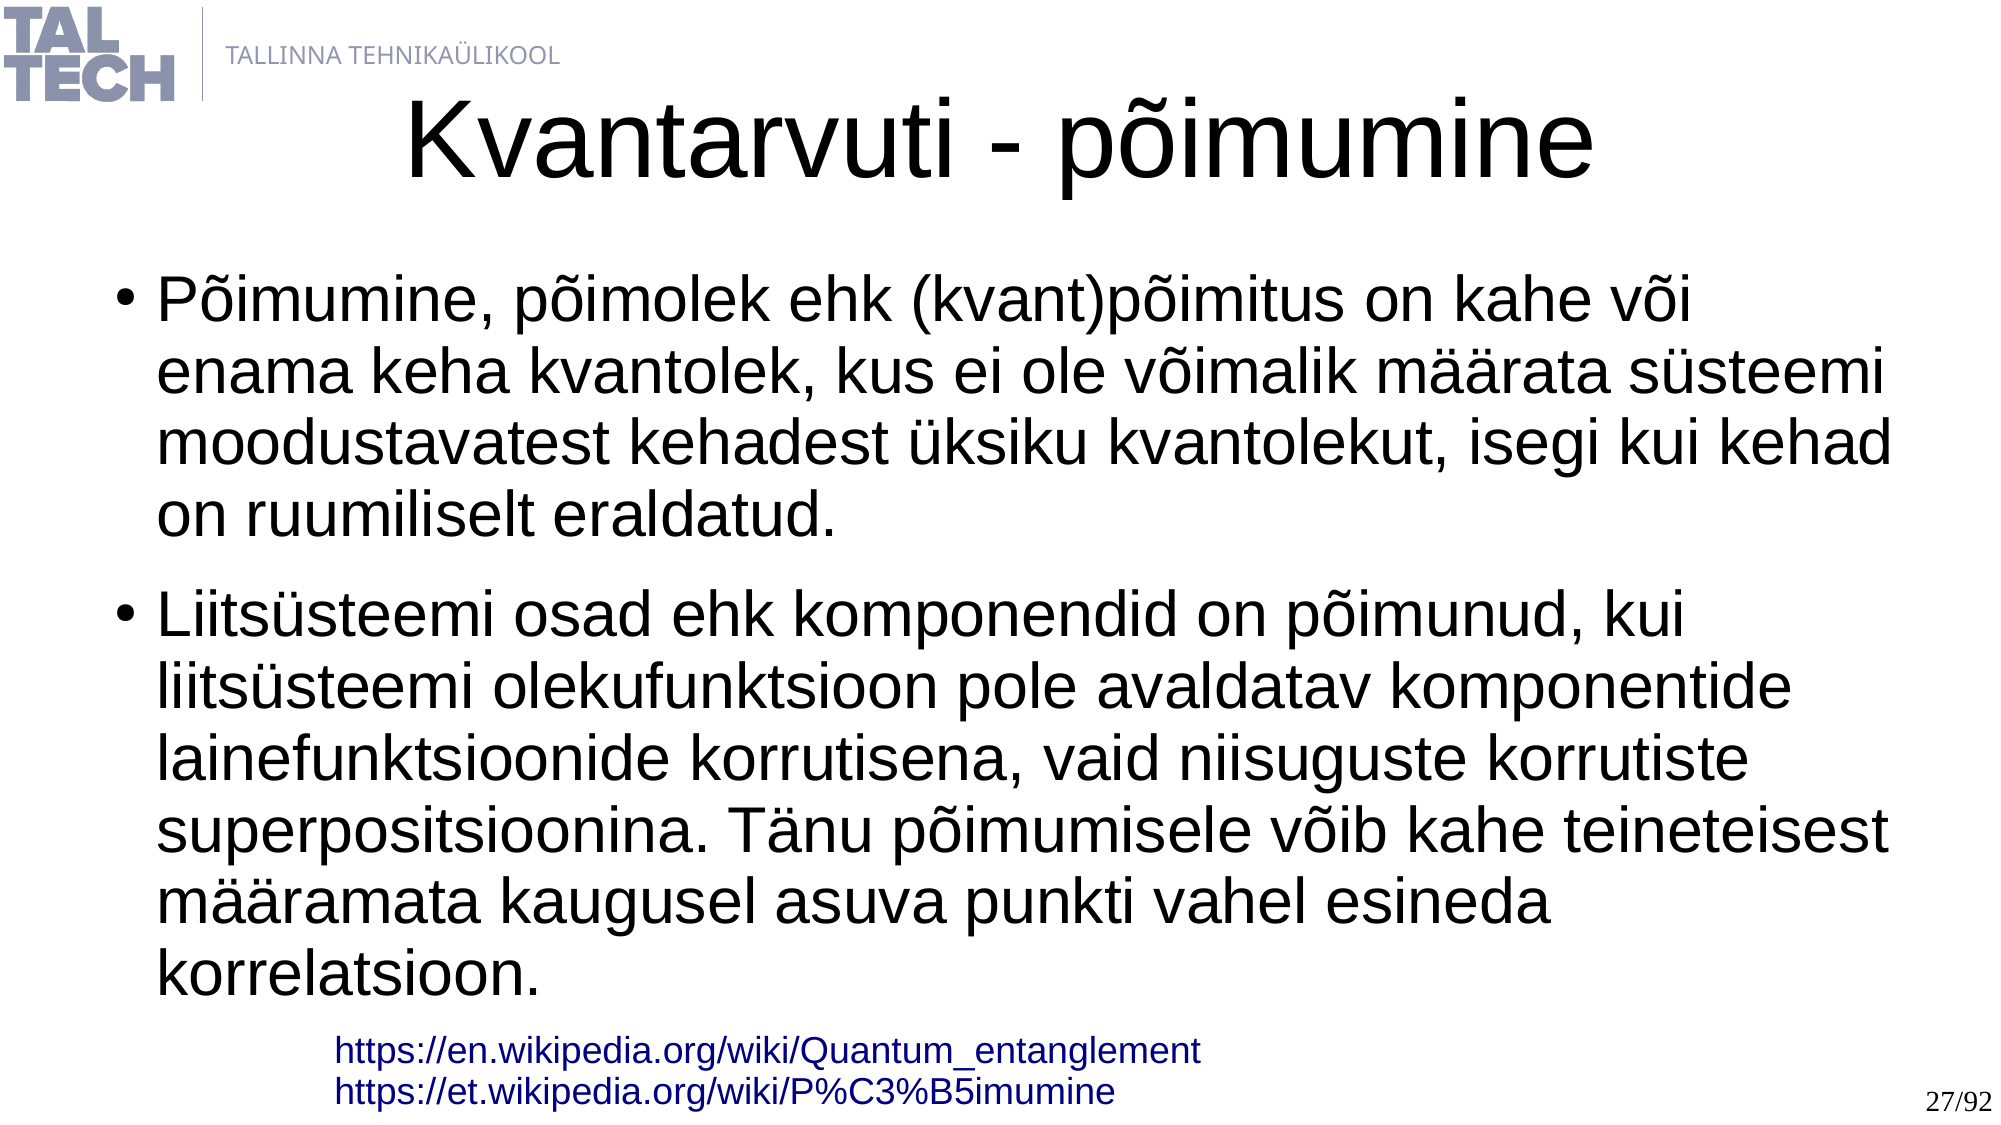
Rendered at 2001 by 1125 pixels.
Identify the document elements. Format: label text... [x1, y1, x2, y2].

text_box https://en.wikipedia.org/wiki/Quantum_entanglement https://et.wikipedia.org/wiki/P%C3%B5imumine [319, 1021, 1217, 1121]
picture [0, 0, 178, 107]
title Kvantarvuti - põimumine [99, 44, 1901, 233]
list Põimumine, põimolek ehk (kvant)põimitus on kahe või enama keha kvantolek, kus ei ole võimalik määrata süsteemi moodustavatest kehadest üksiku kvantolekut, isegi kui kehad on ruumiliselt eraldatud. Liitsüsteemi osad ehk komponendid on põimunud, kui liitsüsteemi olekufunktsioon pole avaldatav komponentide lainefunktsioonide korrutisena, vaid niisuguste korrutiste superpositsioonina. Tänu põimumisele võib kahe teineteisest määramata kaugusel asuva punkti vahel esineda korrelatsioon. [99, 263, 1901, 1016]
